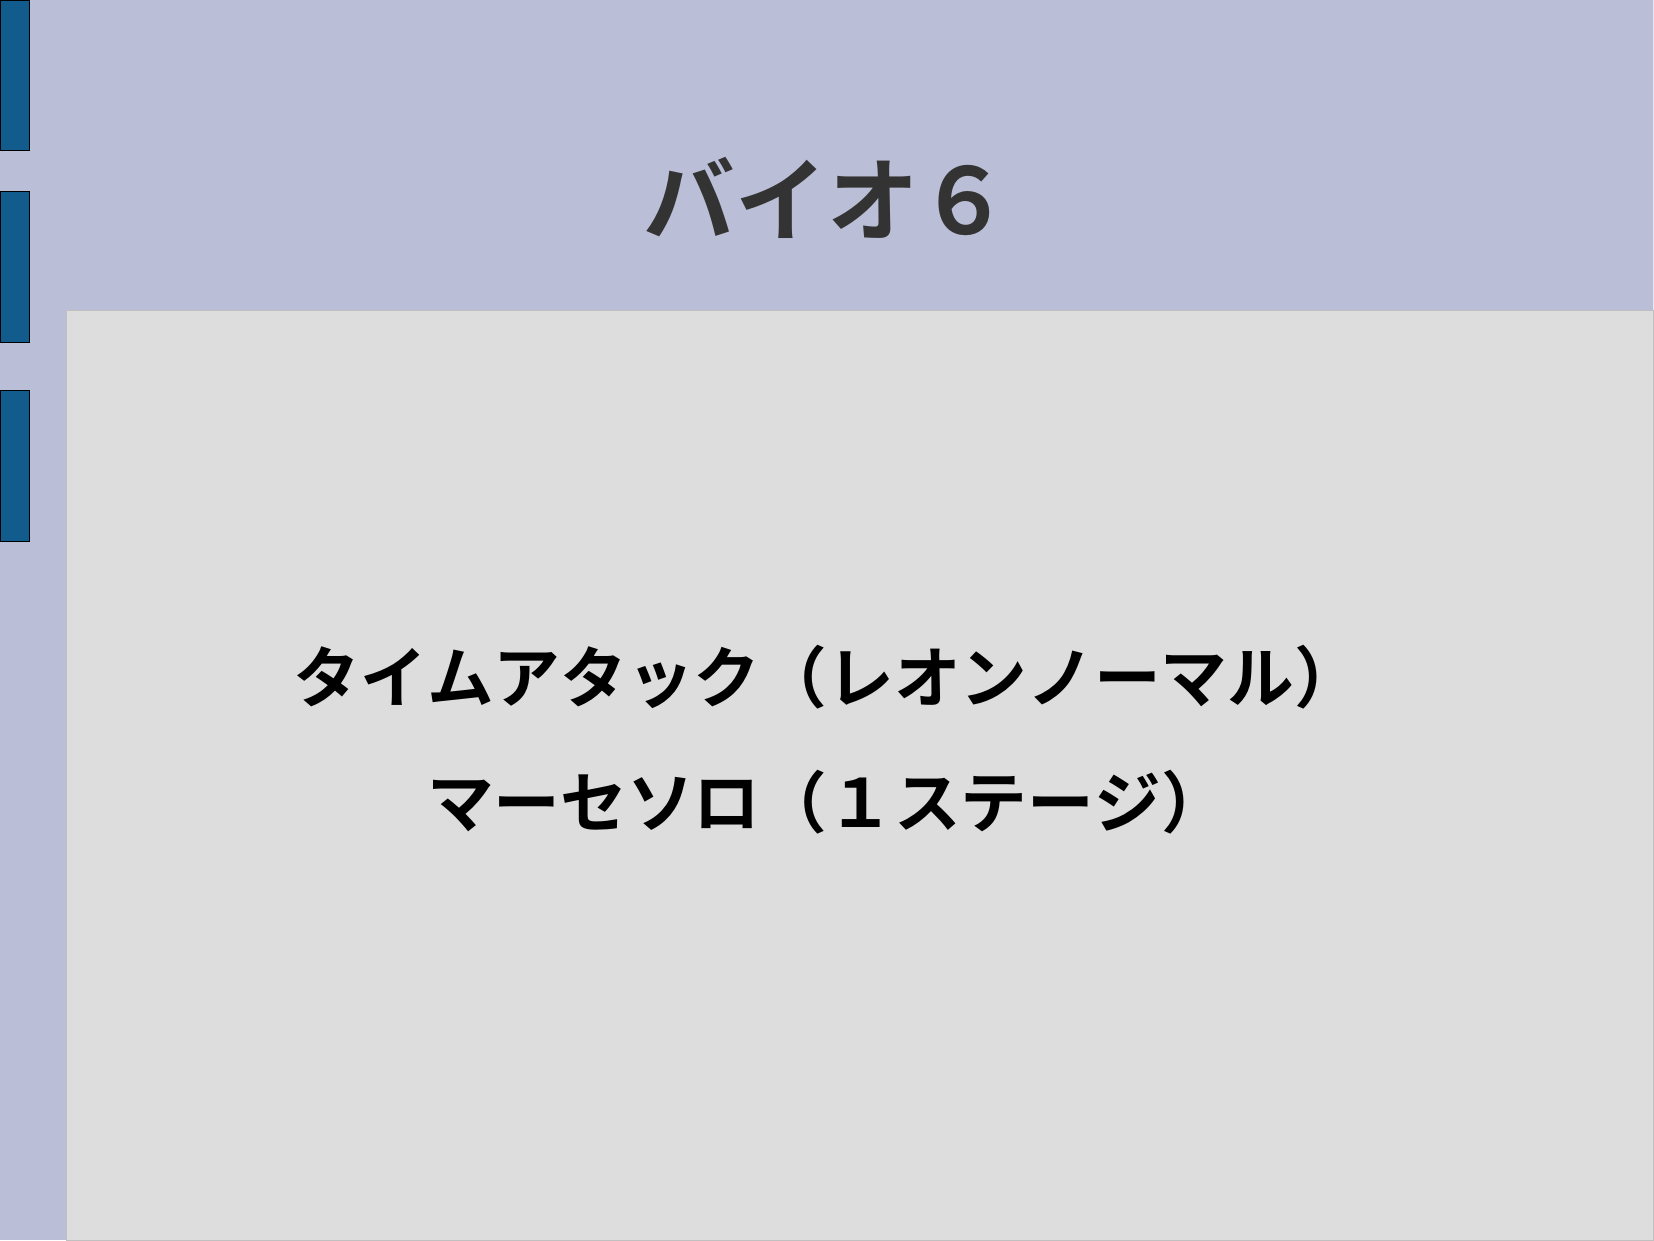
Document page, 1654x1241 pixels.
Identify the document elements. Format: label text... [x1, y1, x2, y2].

subtitle タイムアタック（レオンノーマル） マーセソロ（１ステージ） [121, 344, 1534, 1127]
title バイオ６ [121, 91, 1534, 299]
